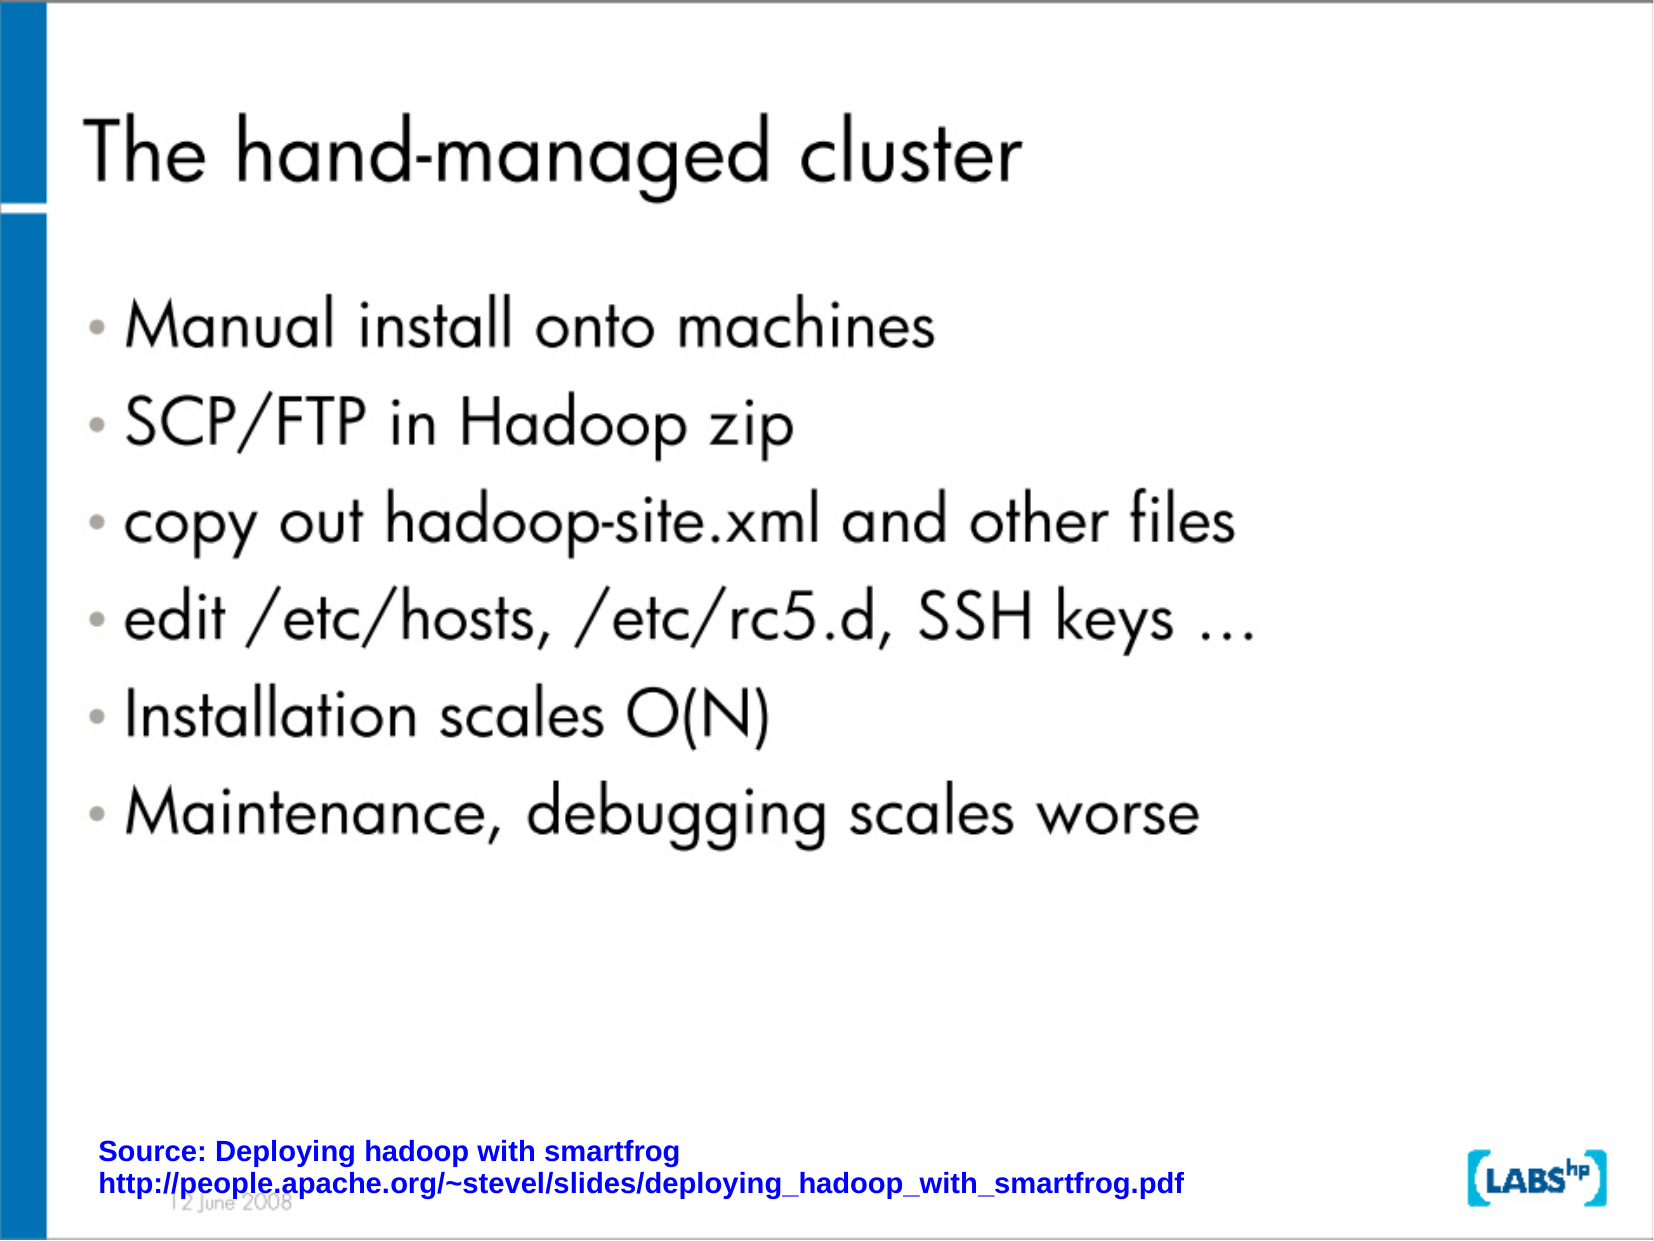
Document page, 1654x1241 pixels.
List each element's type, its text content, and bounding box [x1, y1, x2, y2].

text_box Source: Deploying hadoop with smartfrog http://people.apache.org/~stevel/slides/deploying_hadoop_with_smartfrog.pdf [83, 1127, 1408, 1211]
picture [0, 0, 1654, 1241]
